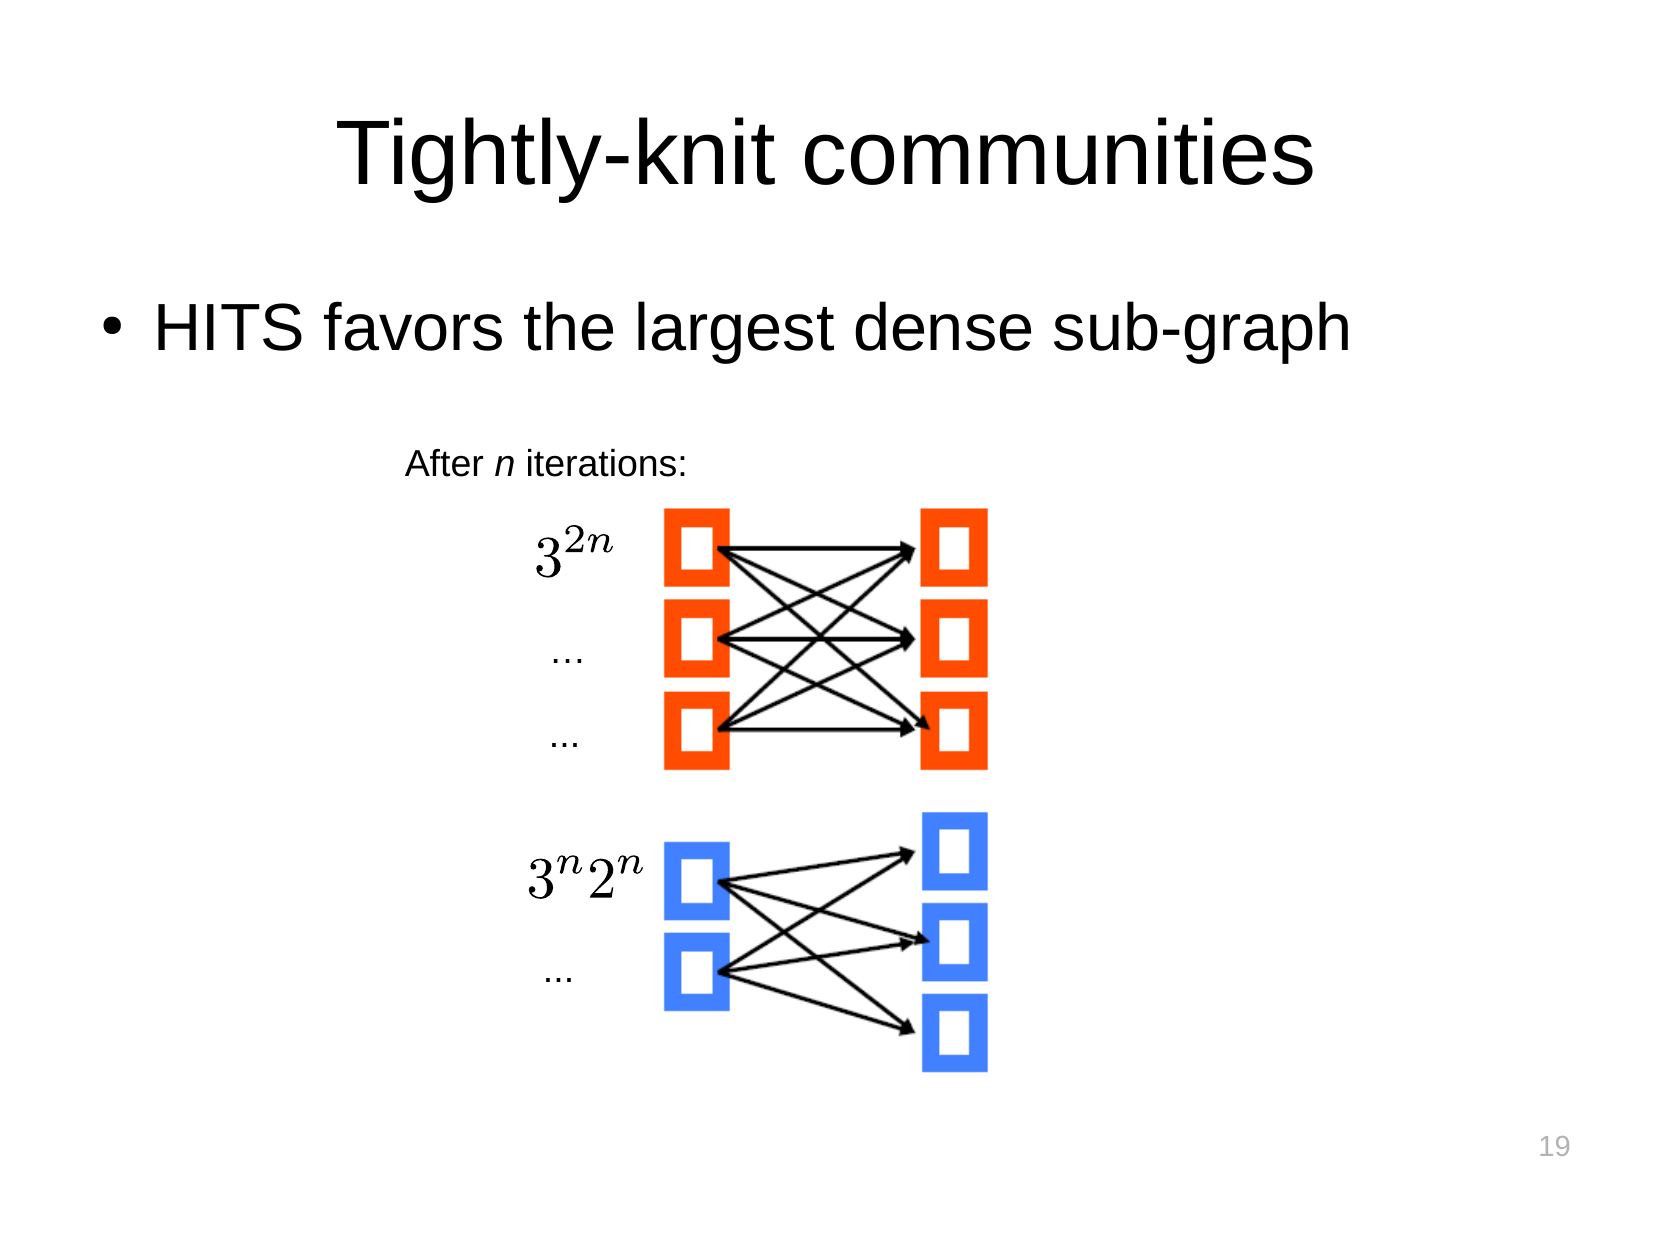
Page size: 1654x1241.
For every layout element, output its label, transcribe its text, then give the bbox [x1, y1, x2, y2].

text_box [533, 525, 616, 578]
text_box After n iterations: [390, 435, 703, 492]
list HITS favors the largest dense sub-graph [82, 290, 1571, 391]
text_box … ... [534, 621, 602, 763]
text_box ... [528, 940, 590, 998]
title Tightly-knit communities [82, 49, 1571, 257]
text_box [526, 855, 646, 899]
picture [630, 480, 1006, 1099]
